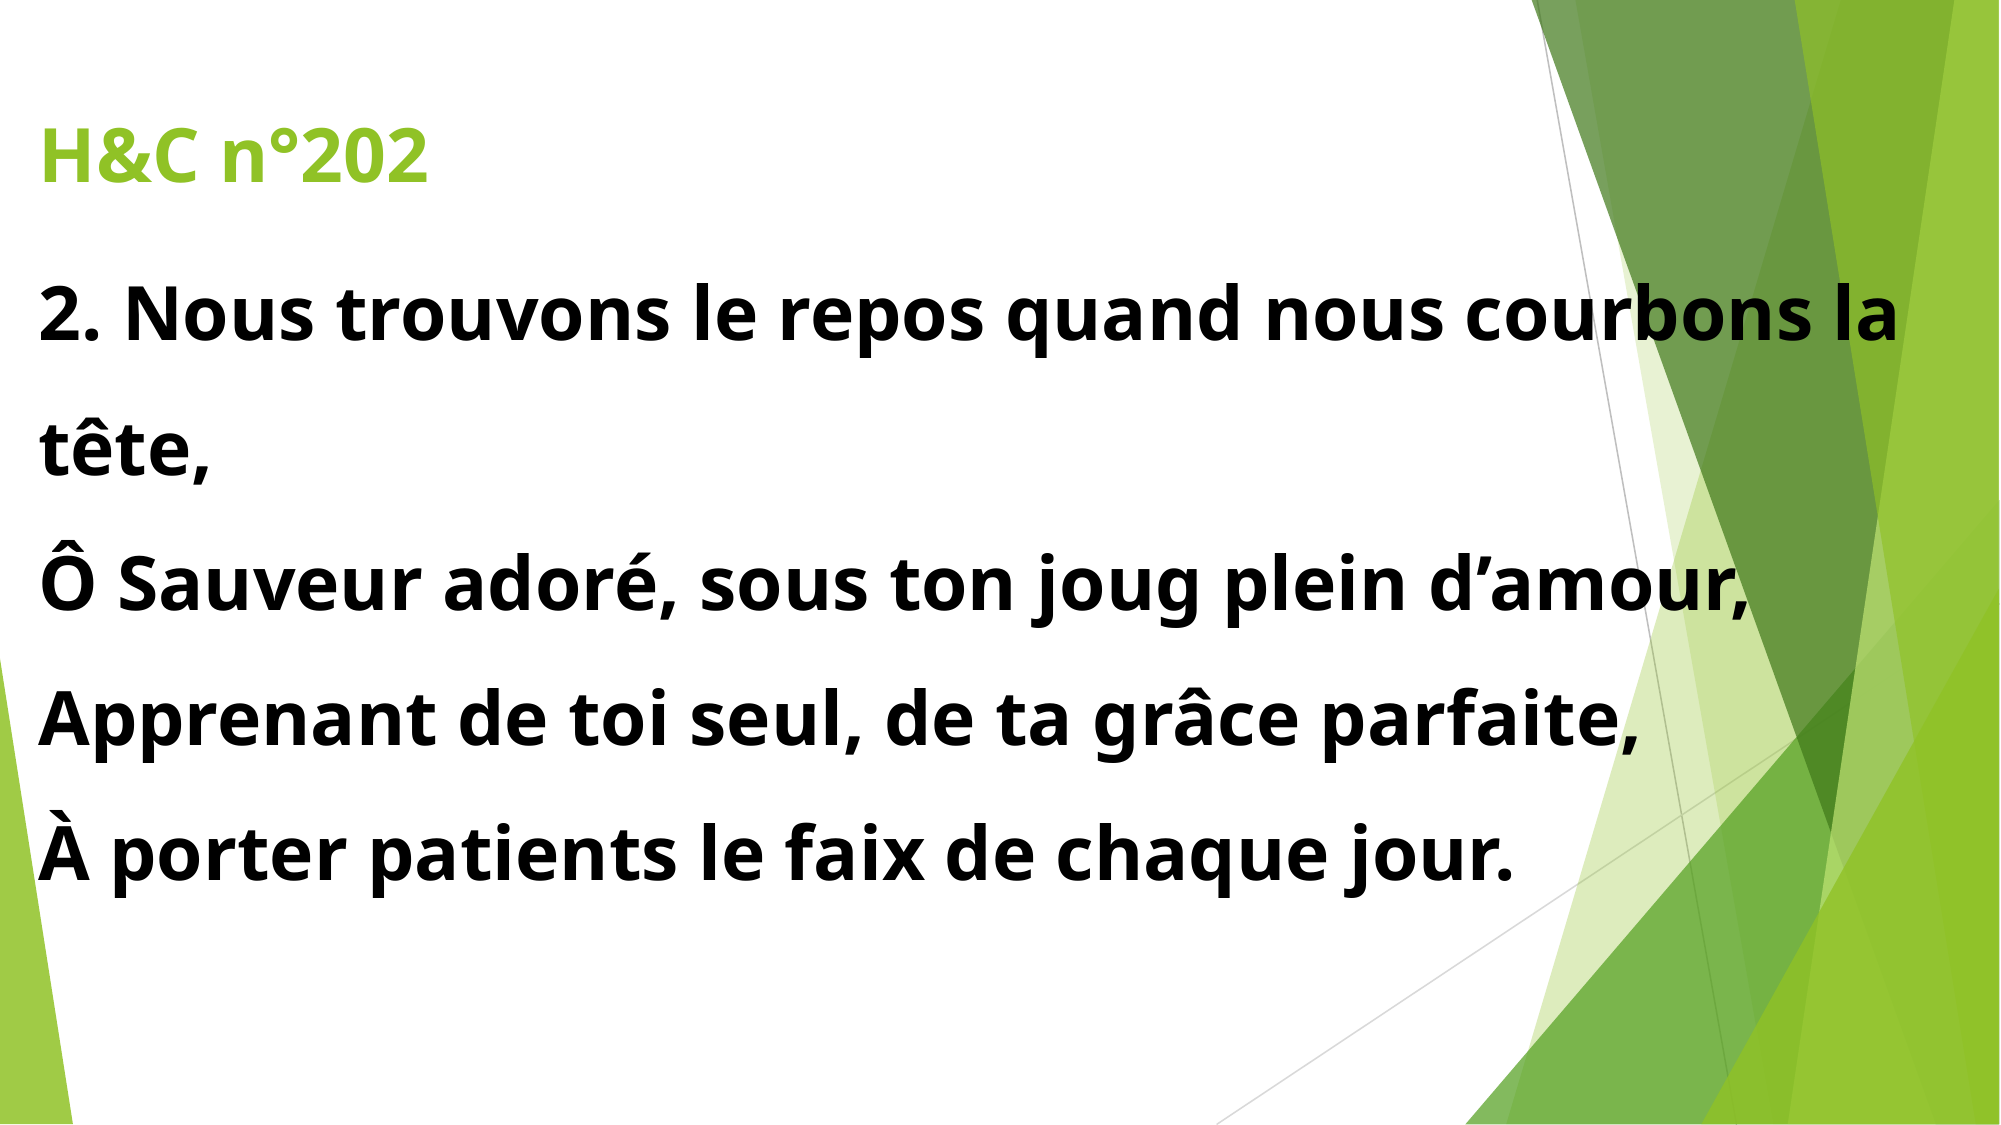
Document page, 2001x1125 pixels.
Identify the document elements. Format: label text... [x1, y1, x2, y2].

text_box 2. Nous trouvons le repos quand nous courbons la tête, Ô Sauveur adoré, sous ton joug plein d’amour, Apprenant de toi seul, de ta grâce parfaite, À porter patients le faix de chaque jour. [23, 213, 2001, 1037]
text_box H&C n°202 [23, 99, 1522, 213]
